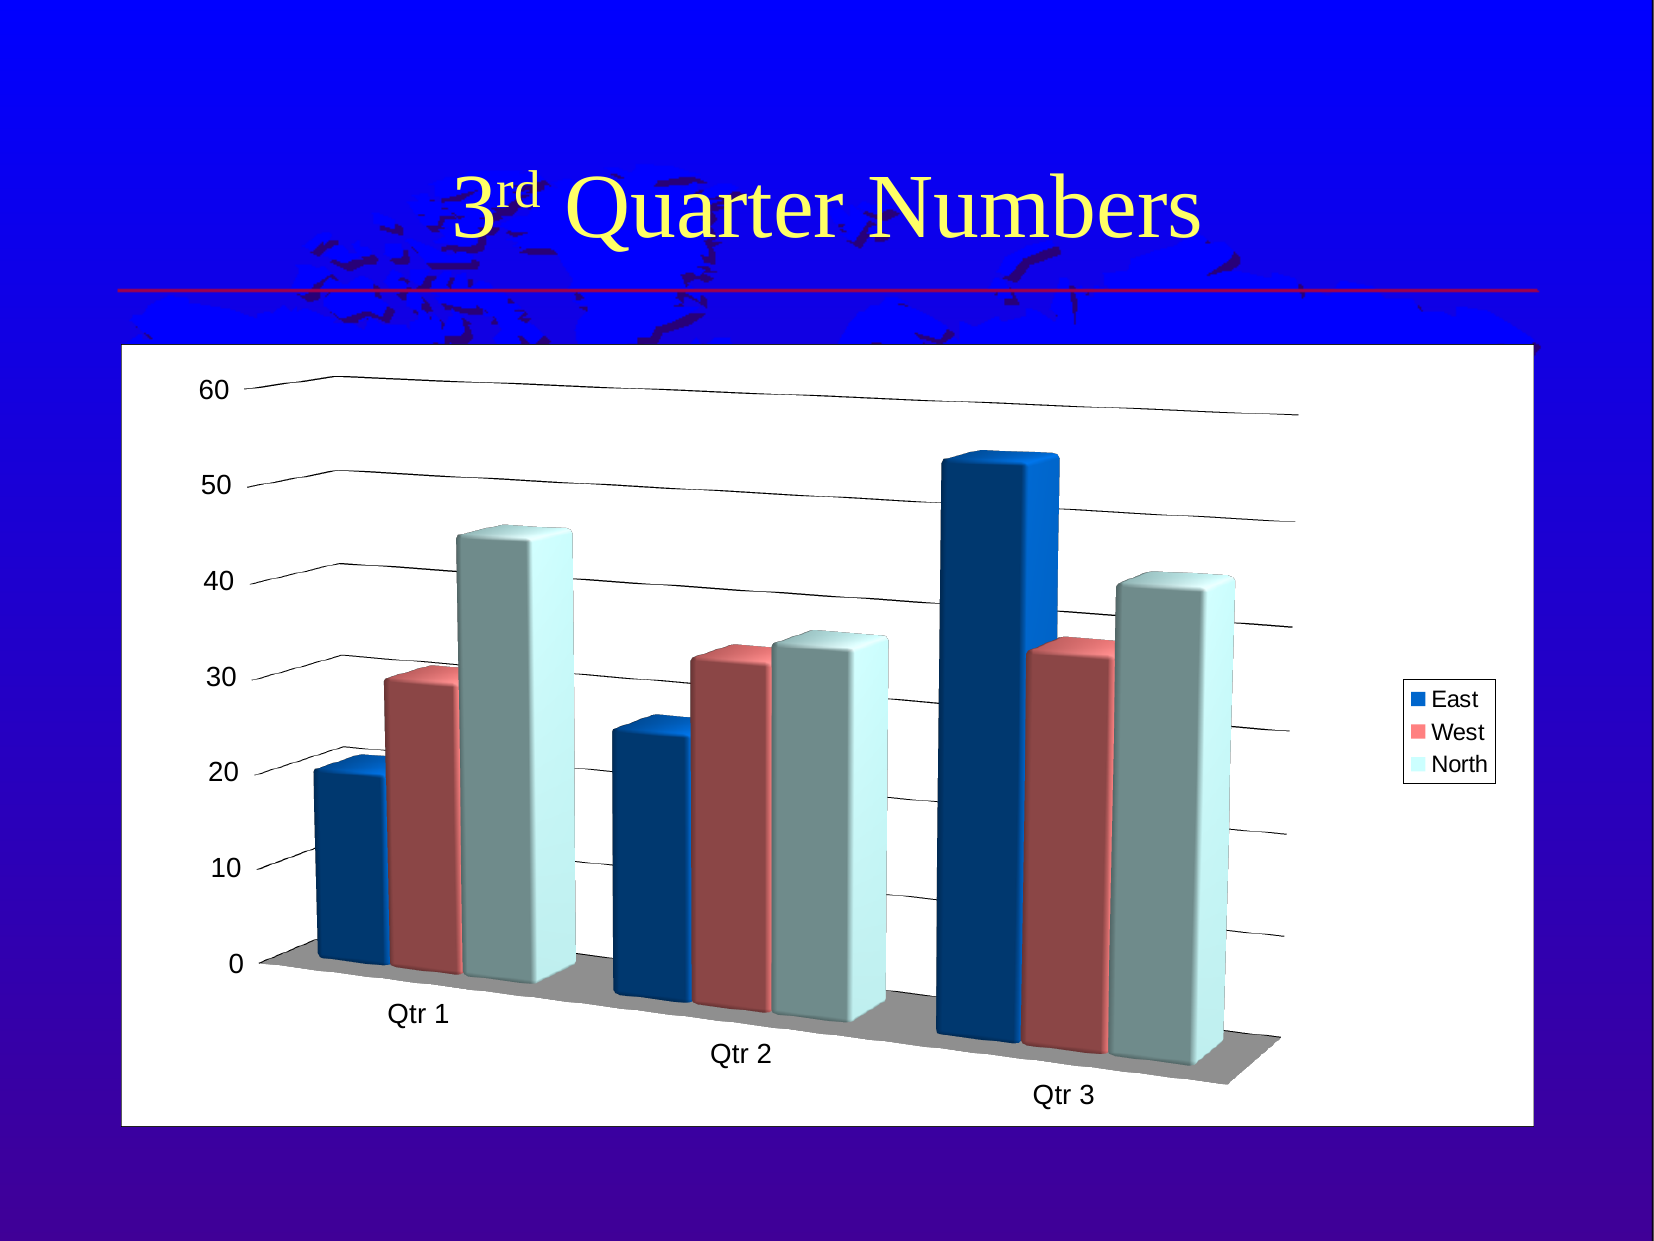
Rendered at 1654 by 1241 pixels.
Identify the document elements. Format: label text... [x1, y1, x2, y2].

title 3rd Quarter Numbers [121, 102, 1534, 311]
picture [0, 0, 1654, 1241]
chart [121, 344, 1534, 1127]
